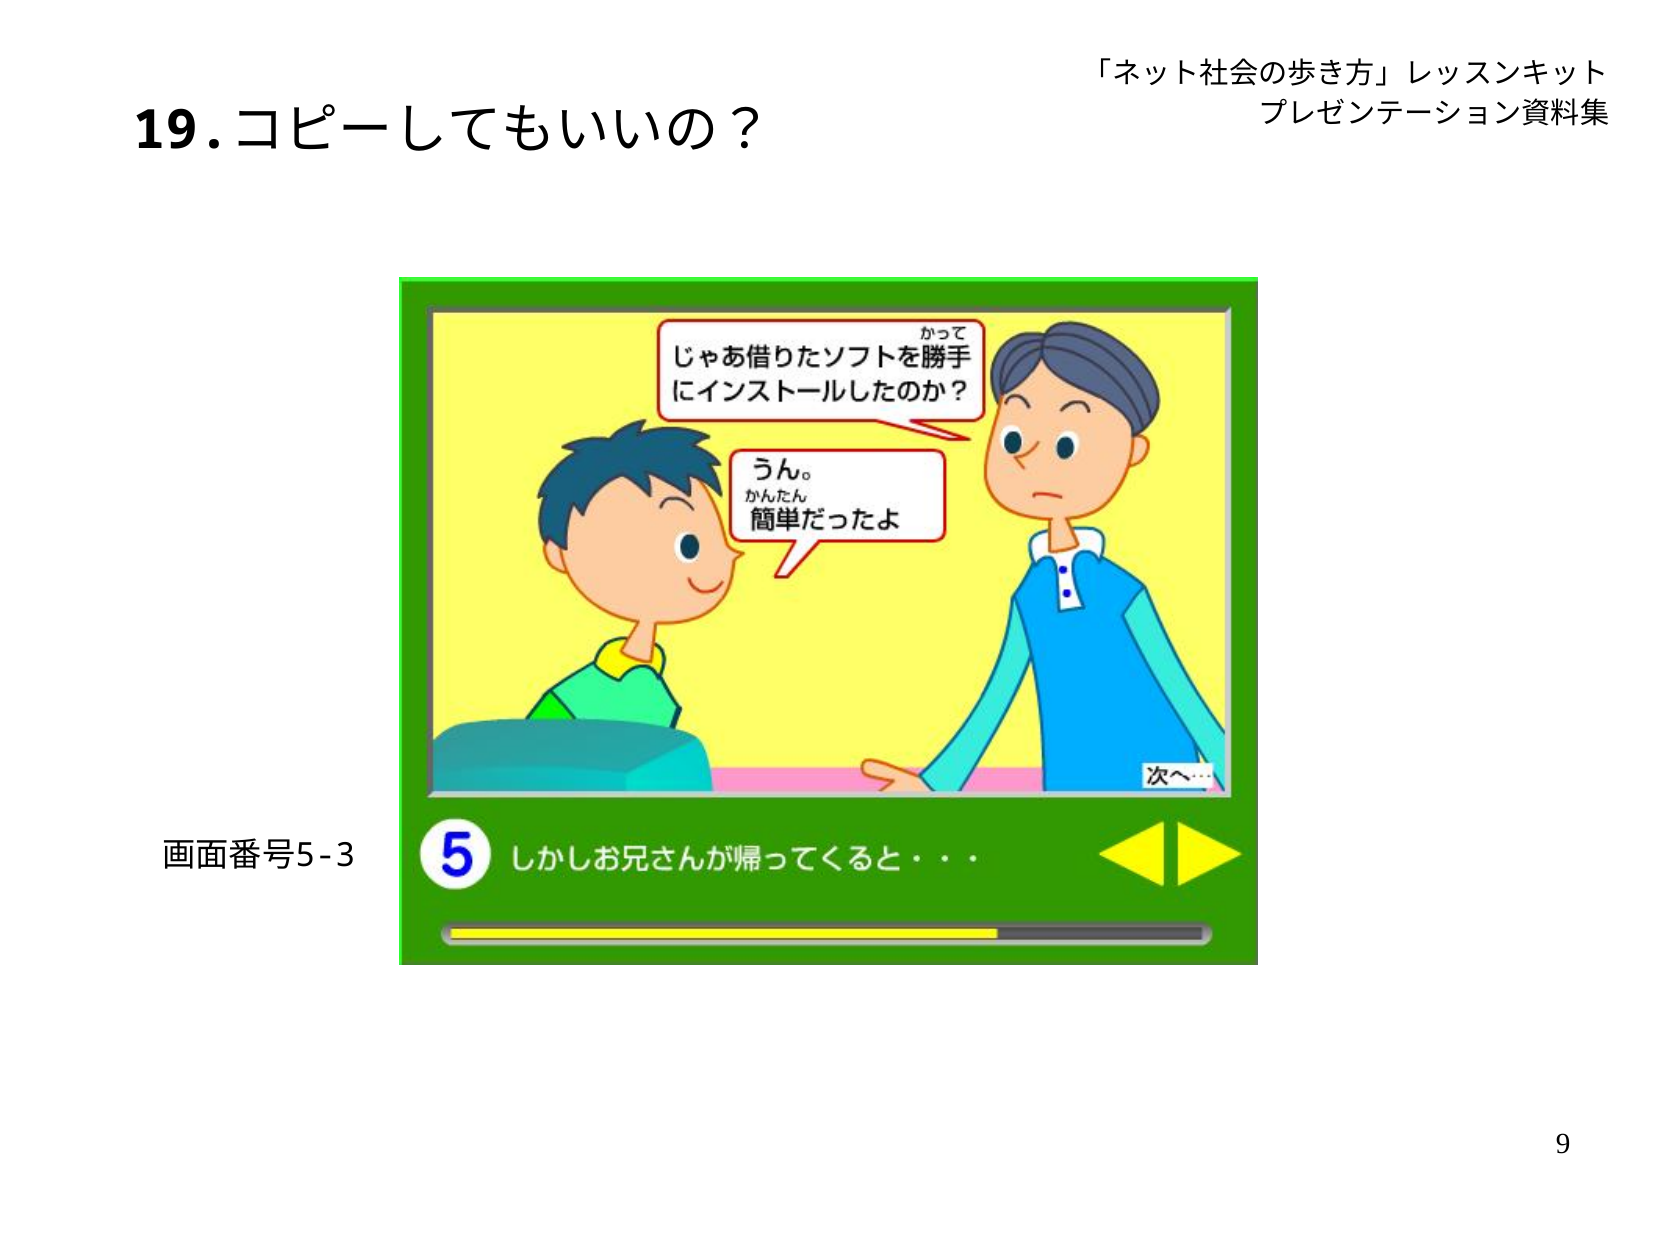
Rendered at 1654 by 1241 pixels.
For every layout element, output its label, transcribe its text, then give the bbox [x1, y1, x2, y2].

text_box 「ネット社会の歩き方」レッスンキット プレゼンテーション資料集 [1062, 44, 1625, 139]
text_box 画面番号5-3 [147, 826, 384, 882]
picture [399, 277, 1258, 965]
text_box 19.コピーしてもいいの？ [118, 88, 1241, 169]
